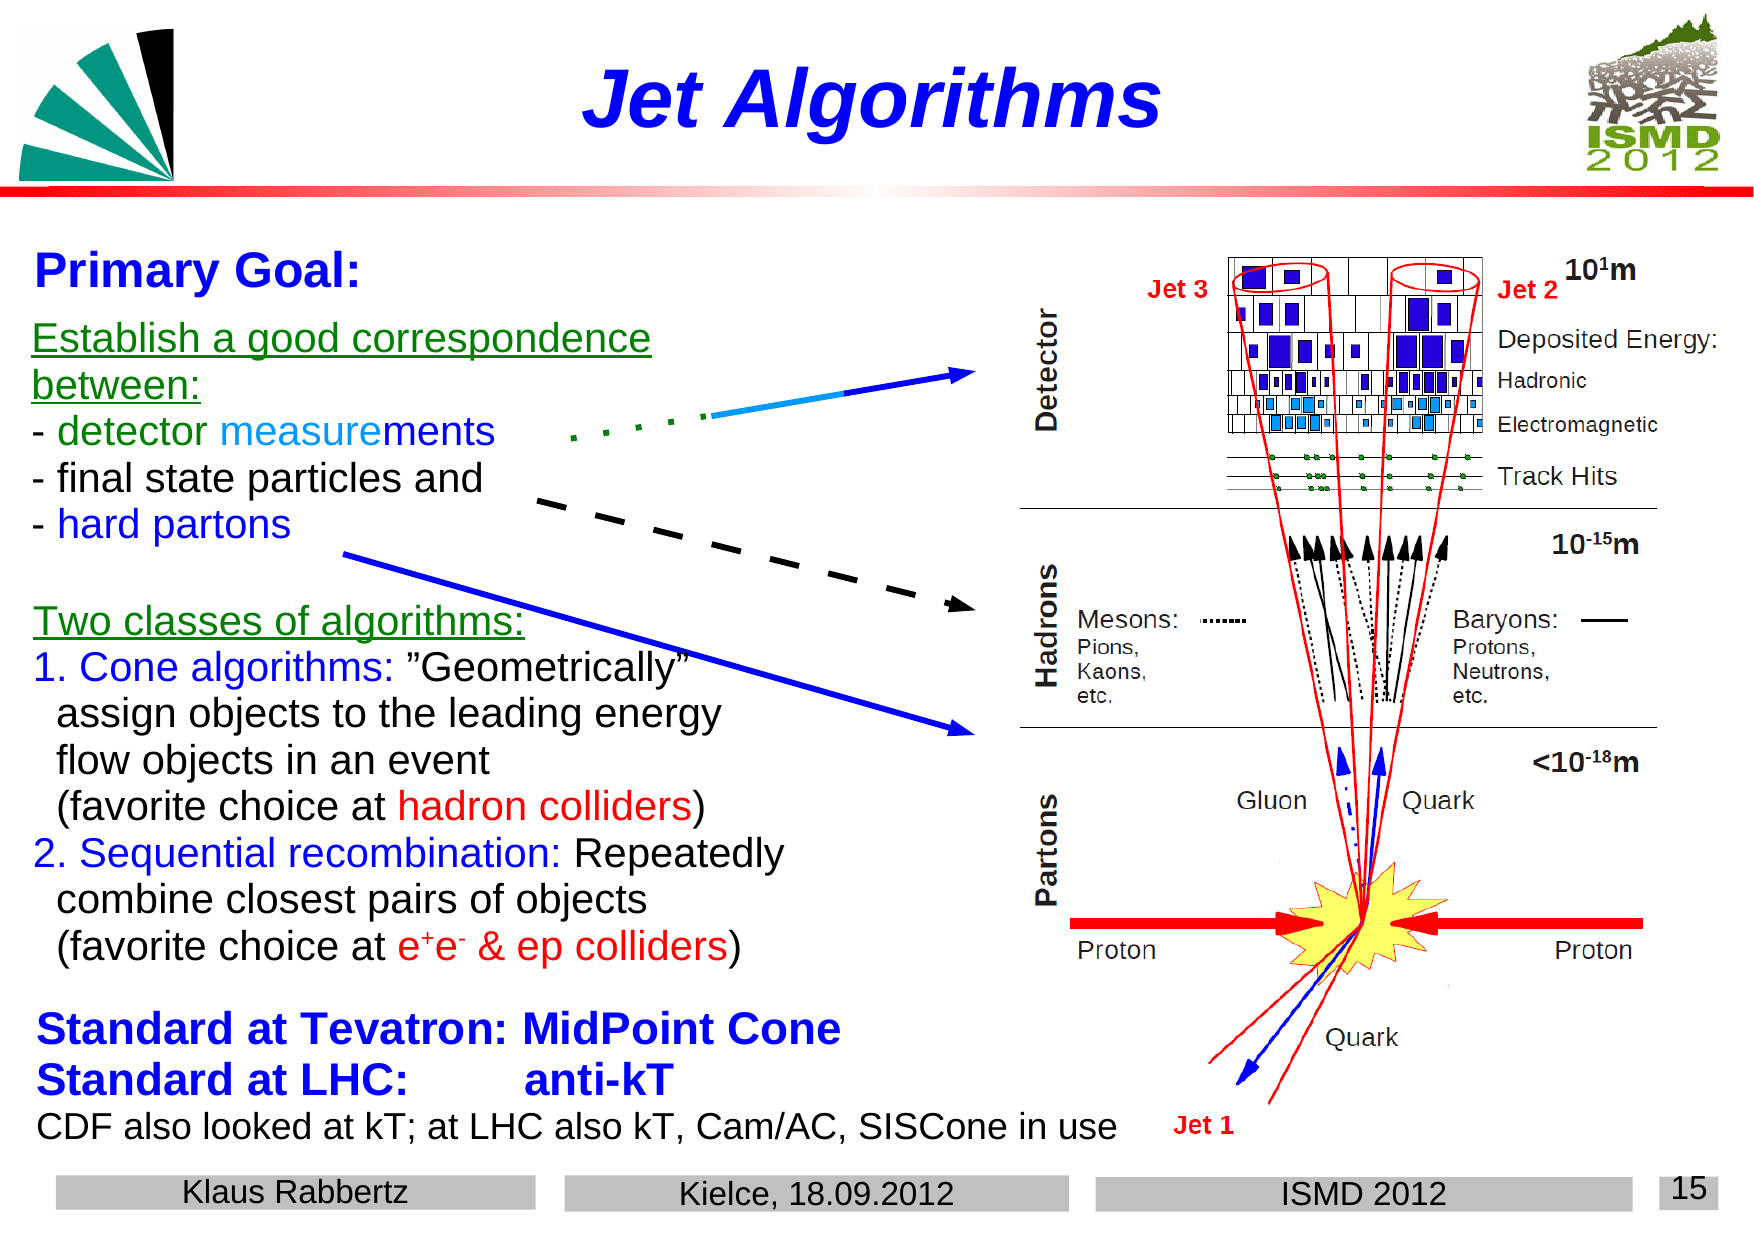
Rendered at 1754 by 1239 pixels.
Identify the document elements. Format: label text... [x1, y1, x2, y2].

picture [1579, 5, 1727, 177]
picture [1020, 244, 1719, 1145]
text_box Primary Goal: [22, 236, 375, 304]
text_box Two classes of algorithms: 1. Cone algorithms: ”Geometrically” assign objects to the leading energy flow objects in an event (favorite choice at hadron colliders) 2. Sequential recombination: Repeatedly combine closest pairs of objects (favorite choice at e+e- & ep colliders) [21, 591, 883, 976]
picture [19, 29, 174, 183]
text_box Standard at Tevatron: MidPoint Cone Standard at LHC: anti-kT CDF also looked at kT; at LHC also kT, Cam/AC, SISCone in use [24, 996, 1163, 1154]
title Jet Algorithms [220, 16, 1525, 182]
text_box Establish a good correspondence between: - detector measurements - final state particles and - hard partons [19, 309, 822, 554]
